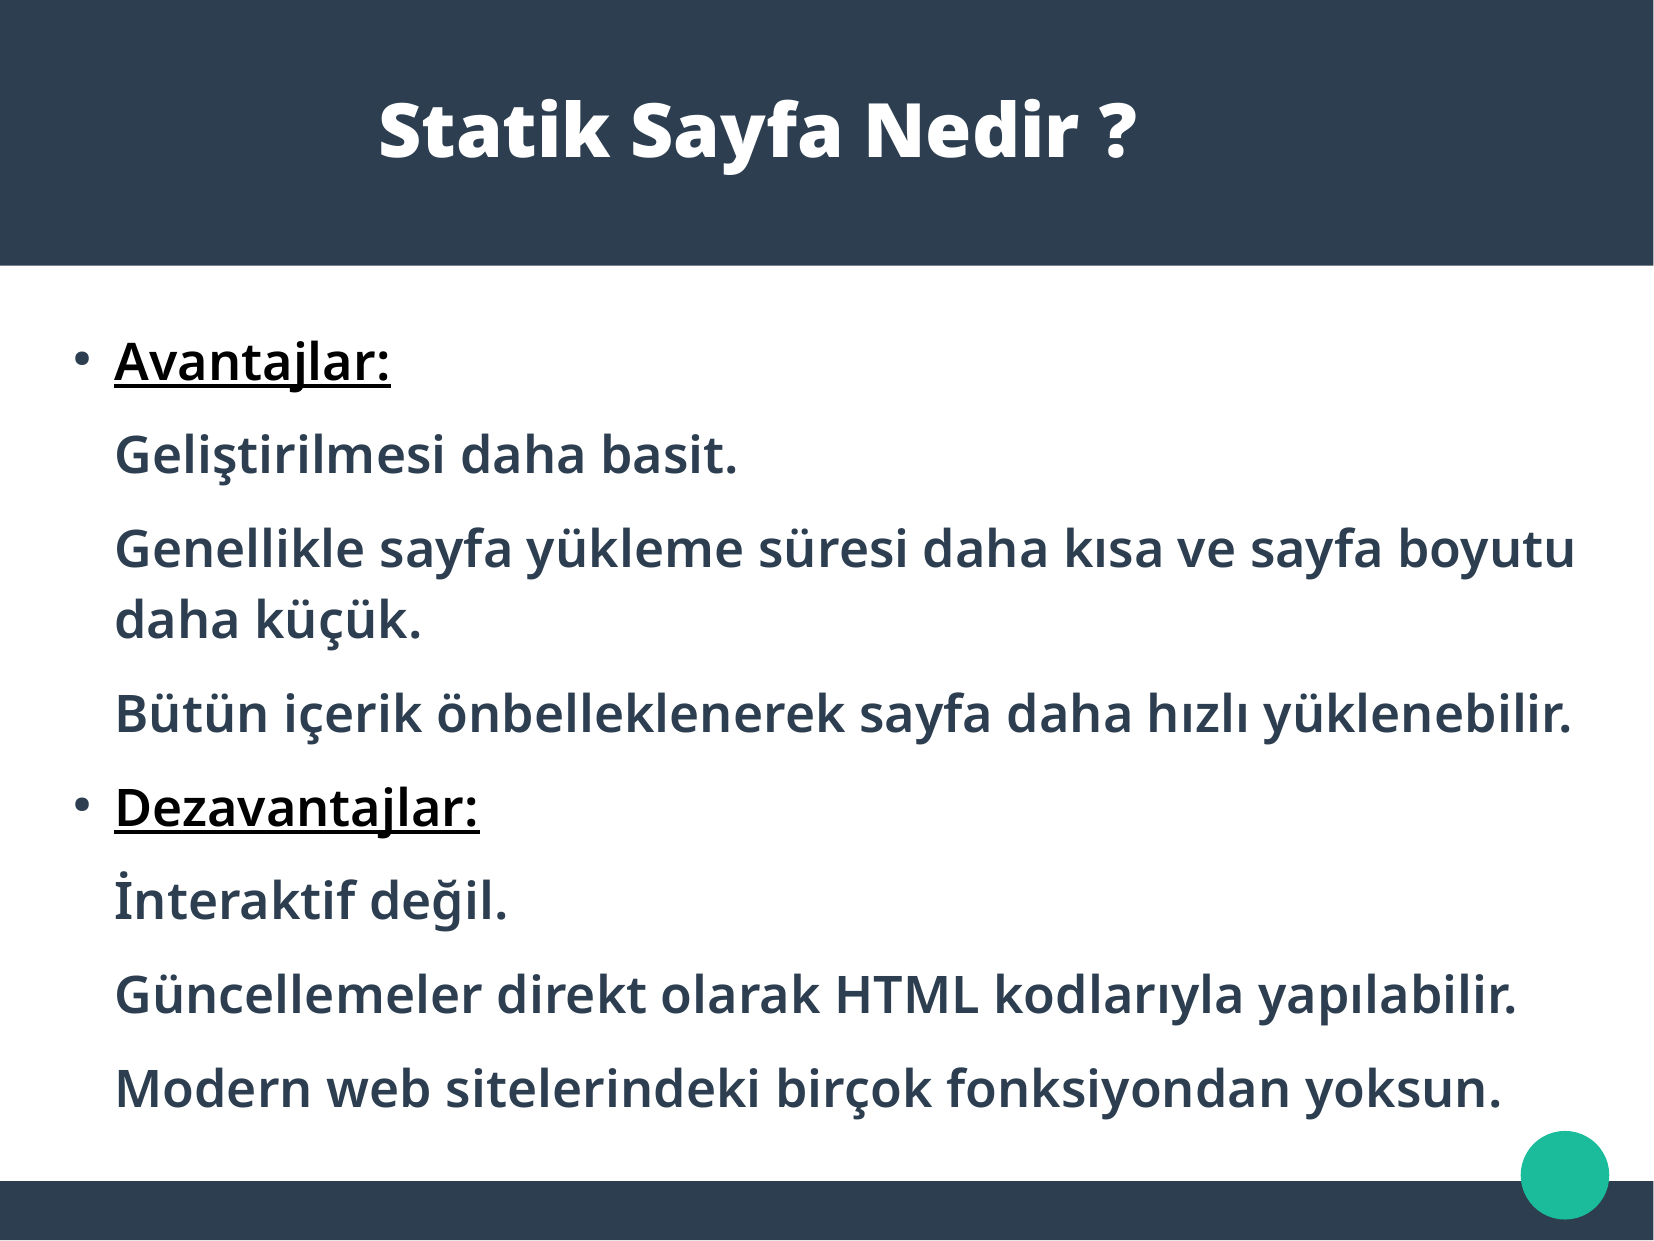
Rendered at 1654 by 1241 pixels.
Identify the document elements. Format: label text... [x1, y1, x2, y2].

title Statik Sayfa Nedir ? [59, 49, 1595, 207]
list Avantajlar: Geliştirilmesi daha basit. Genellikle sayfa yükleme süresi daha kısa ve sayfa boyutu daha küçük. Bütün içerik önbelleklenerek sayfa daha hızlı yüklenebilir. Dezavantajlar: İnteraktif değil. Güncellemeler direkt olarak HTML kodlarıyla yapılabilir. Modern web sitelerindeki birçok fonksiyondan yoksun. [59, 324, 1595, 1152]
